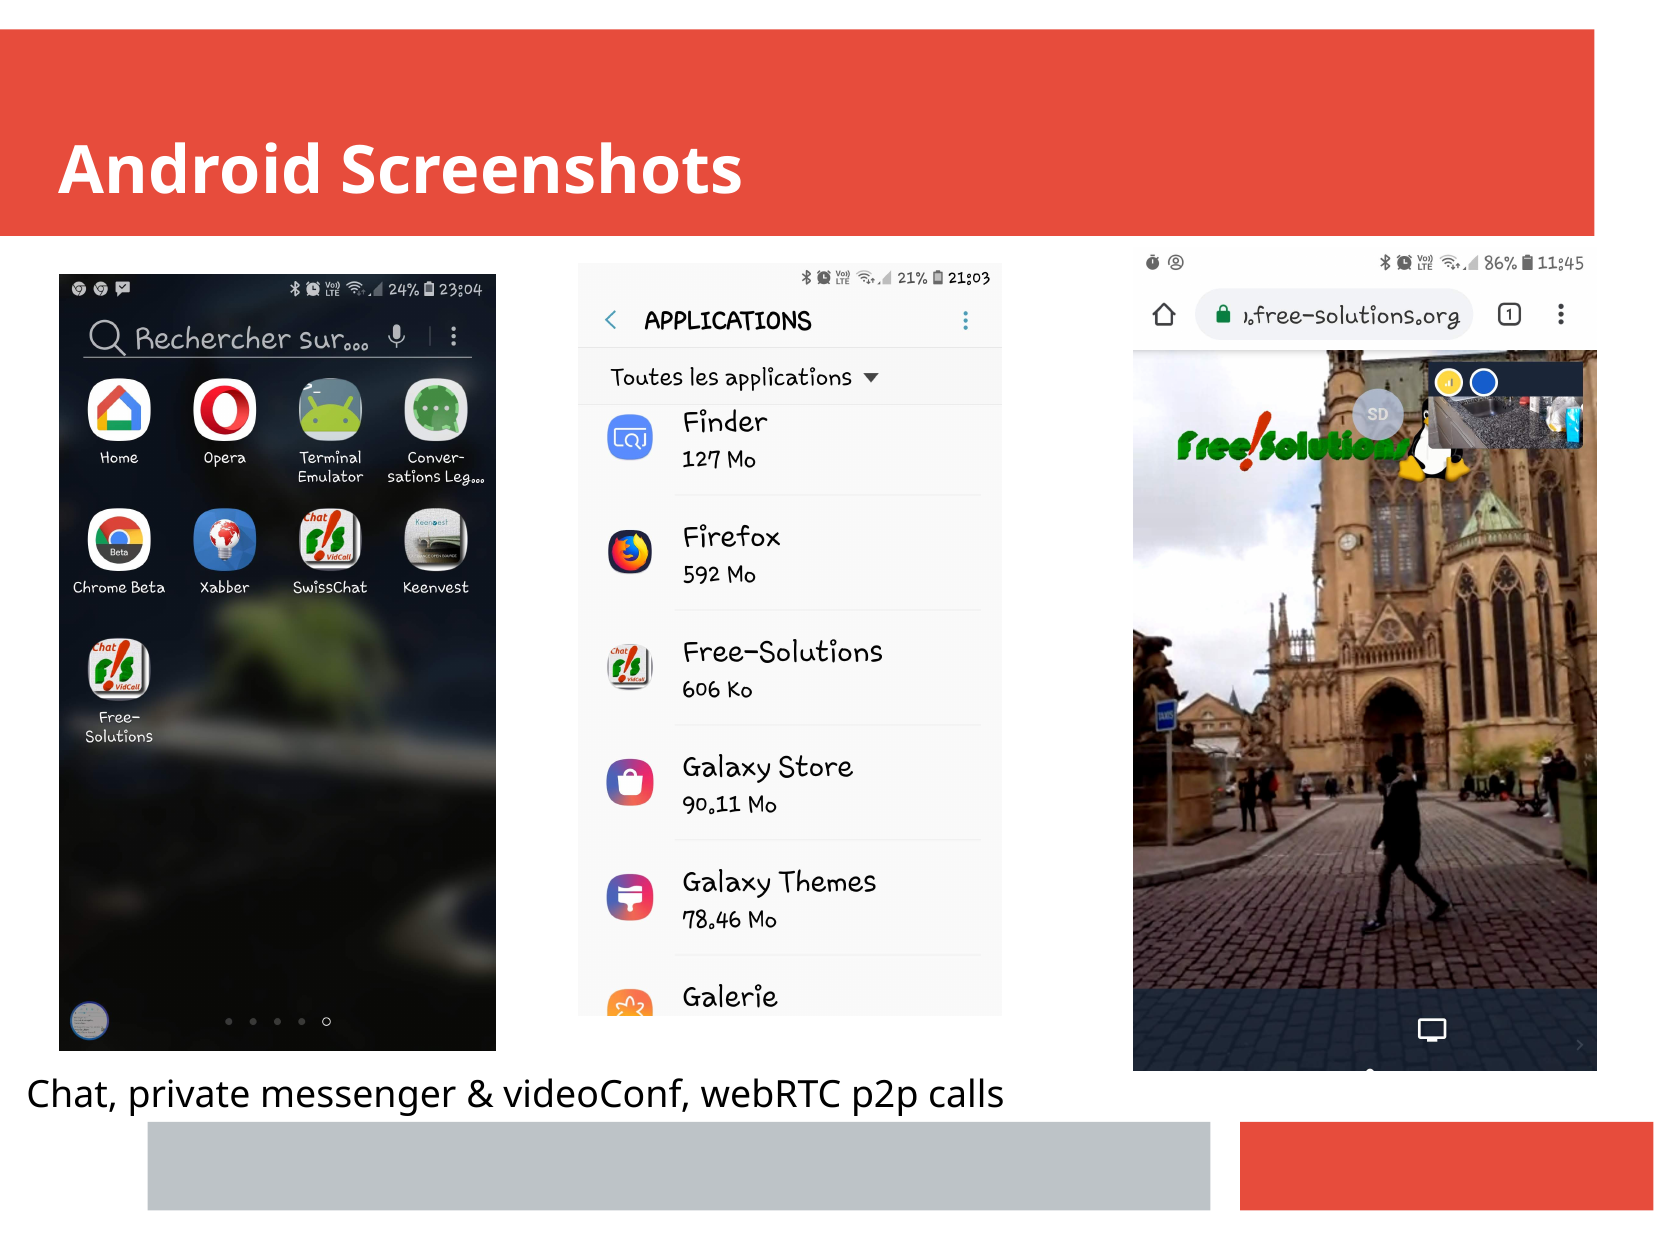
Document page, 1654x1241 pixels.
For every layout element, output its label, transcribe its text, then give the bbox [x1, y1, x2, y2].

picture [59, 274, 496, 1052]
picture [1133, 247, 1597, 1071]
picture [578, 263, 1002, 1016]
text_box Chat, private messenger & videoConf, webRTC p2p calls [11, 1062, 1134, 1165]
text_box Android Screenshots [58, 58, 1595, 207]
